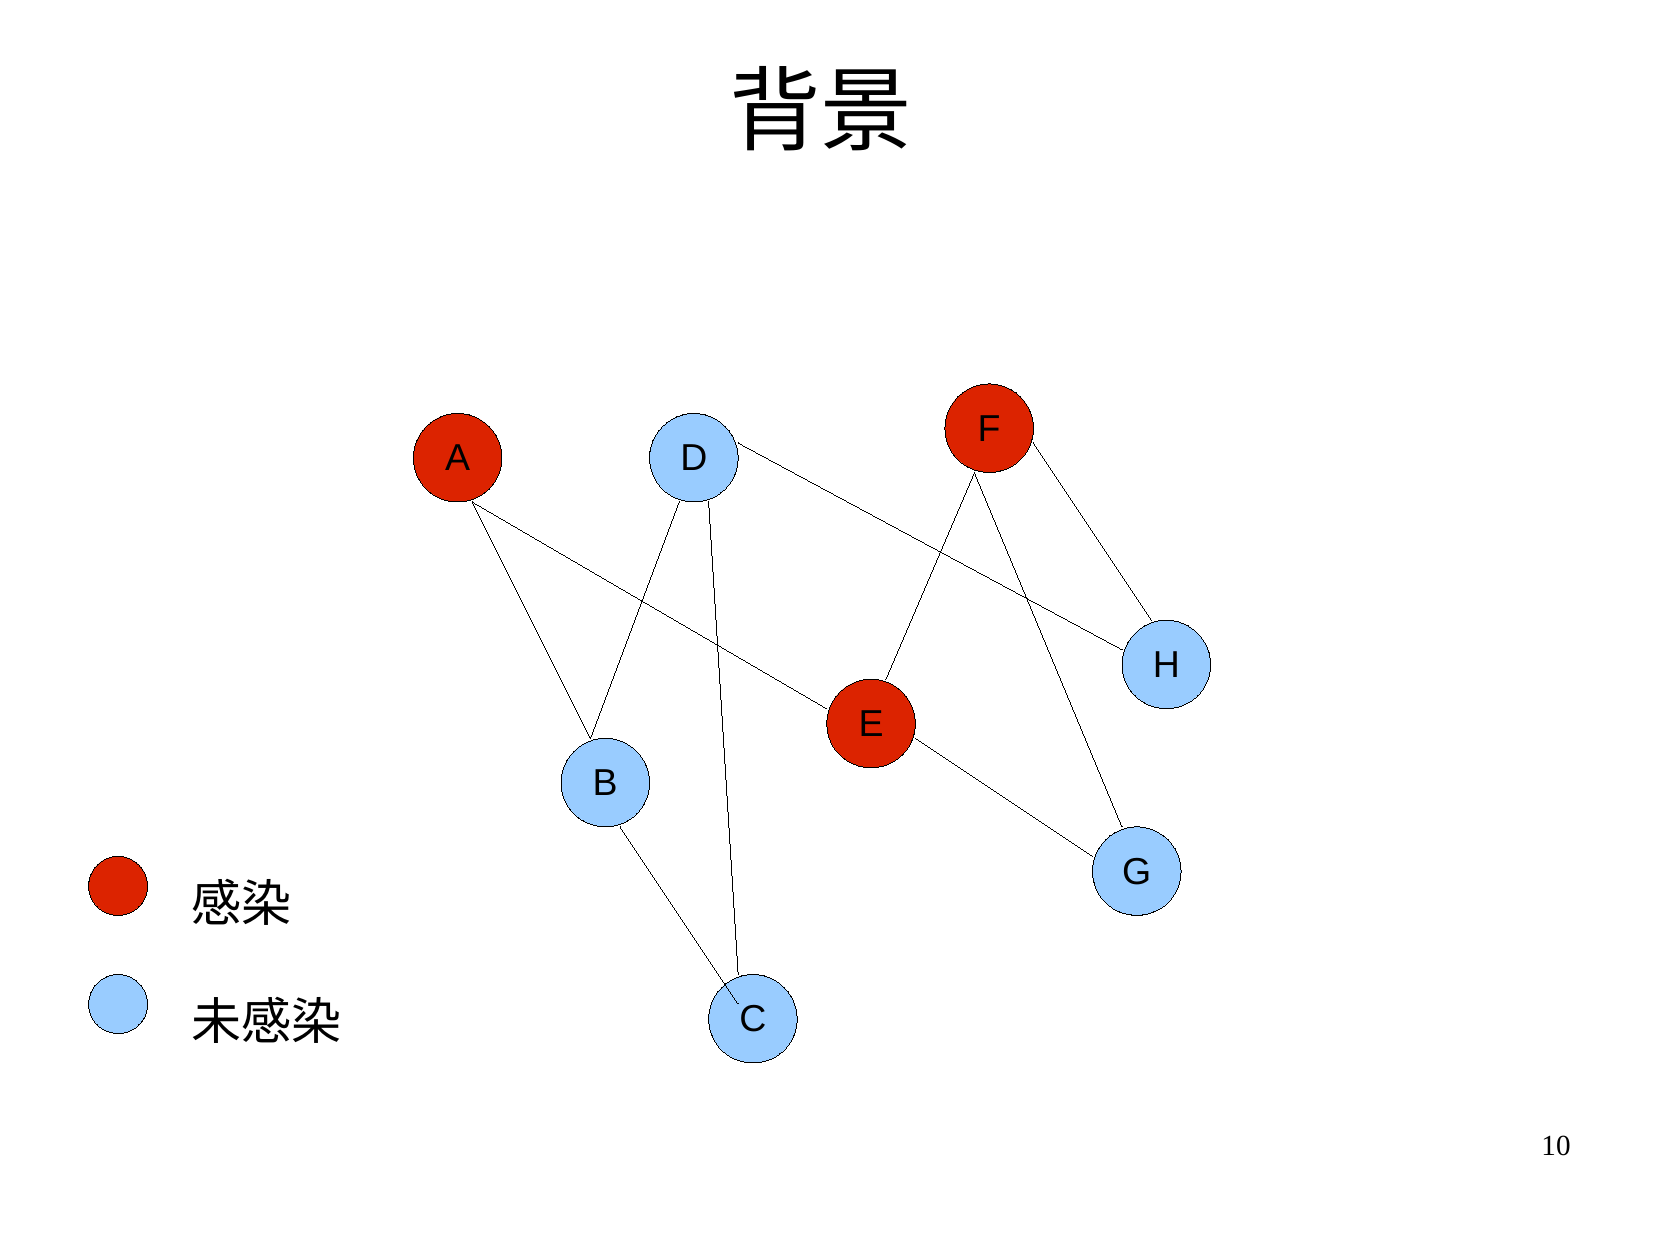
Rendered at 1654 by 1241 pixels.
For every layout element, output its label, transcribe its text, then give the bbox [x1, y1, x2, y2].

text_box G [1092, 826, 1182, 916]
text_box 感染 [177, 856, 384, 922]
text_box B [561, 738, 650, 827]
text_box E [826, 679, 916, 768]
text_box A [413, 413, 502, 502]
text_box [88, 856, 148, 916]
title 背景 [76, 0, 1565, 208]
text_box C [708, 974, 798, 1063]
text_box [88, 974, 148, 1034]
text_box H [1122, 620, 1211, 709]
text_box 未感染 [177, 974, 384, 1040]
text_box F [944, 383, 1034, 473]
text_box D [649, 413, 739, 502]
list [82, 206, 1571, 1109]
